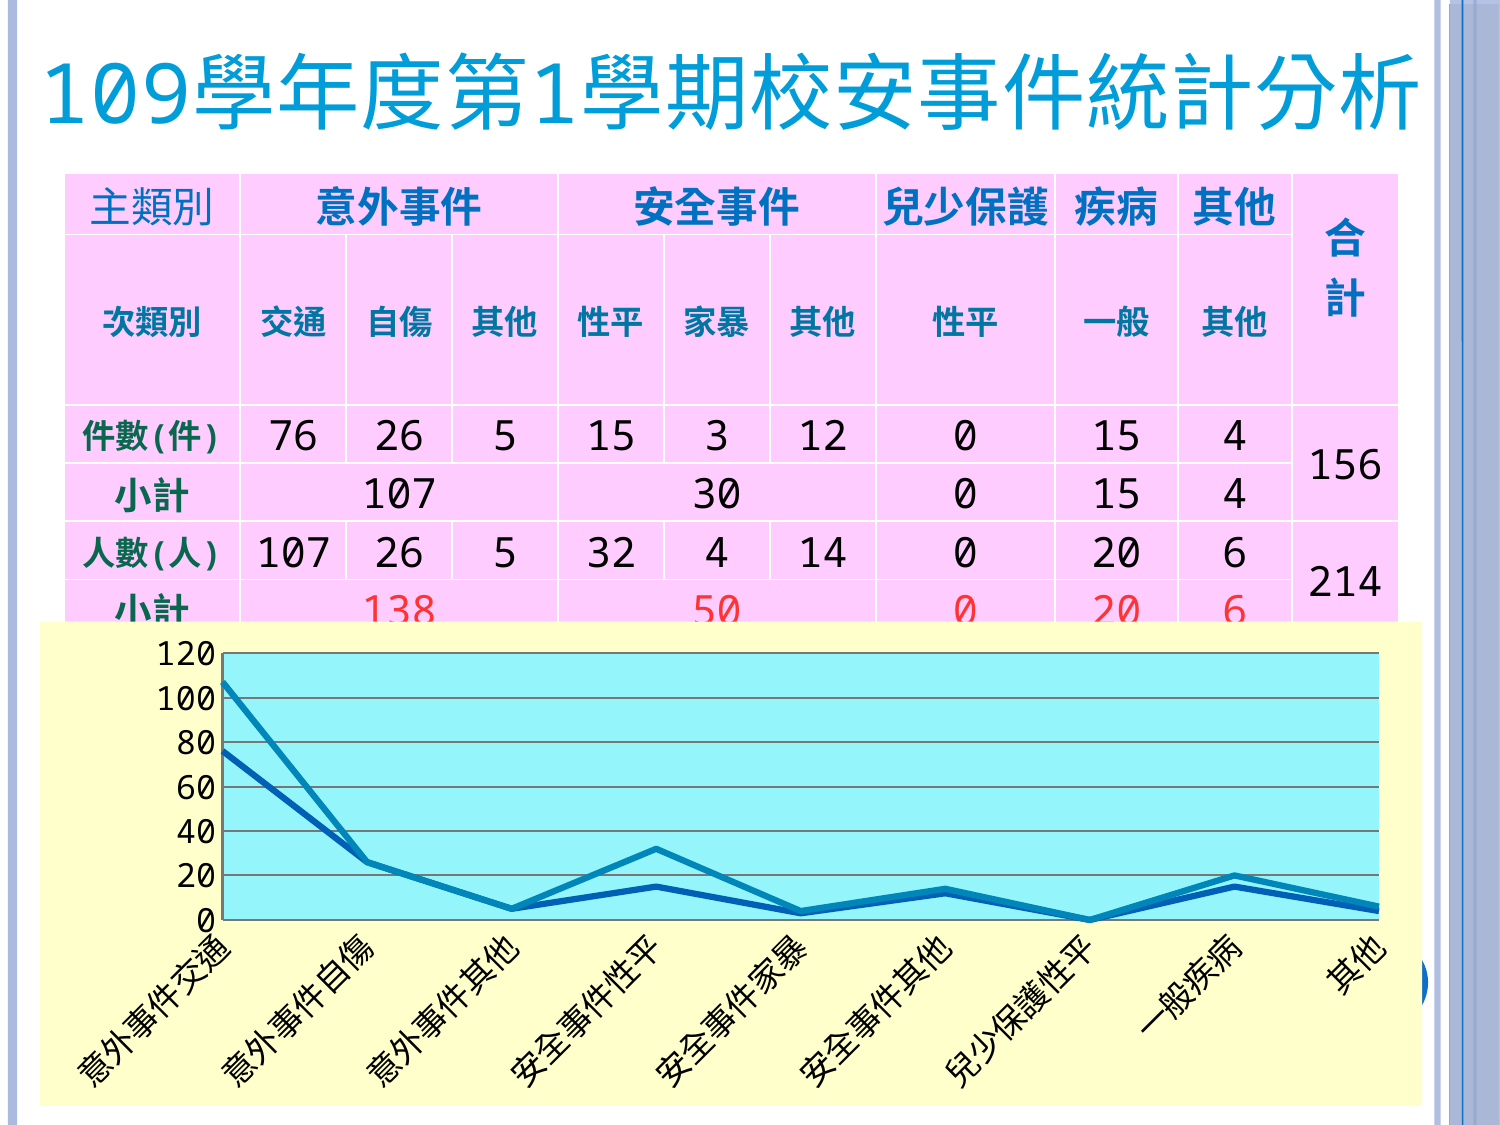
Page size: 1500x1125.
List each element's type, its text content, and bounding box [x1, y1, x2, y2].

table_header 主類別 [65, 174, 239, 234]
table_cell 50 [722, 598, 732, 616]
table_cell 其他 [453, 235, 557, 404]
table_cell 交通 [241, 235, 345, 404]
table_cell 26 [347, 406, 451, 462]
table_cell 小計 [65, 580, 239, 621]
table_cell 20 [1125, 604, 1135, 621]
table_cell 50 [559, 580, 875, 621]
text_box 109學年度第1學期校安事件統計分析 [24, 32, 1438, 148]
table_cell 6 [1228, 609, 1241, 621]
table_cell 0 [958, 598, 968, 616]
table_cell 20 [1056, 522, 1177, 579]
table_cell 20 [1056, 580, 1177, 621]
table_cell 107 [241, 522, 345, 579]
table_cell 0 [877, 522, 1054, 579]
table_cell 小計 [65, 464, 239, 520]
table_cell 一般 [1056, 235, 1177, 404]
table_cell 14 [771, 522, 875, 579]
table_cell 30 [559, 464, 875, 520]
chart [40, 621, 1423, 1106]
table_cell 0 [877, 580, 1054, 621]
table_cell 138 [418, 611, 429, 621]
table_header 合 計 [1293, 174, 1398, 404]
table_cell 214 [1293, 522, 1398, 621]
table_cell 15 [559, 406, 663, 462]
table_cell 6 [1179, 522, 1291, 579]
table_cell 其他 [771, 235, 875, 404]
table_cell 15 [1056, 464, 1177, 520]
table_cell 性平 [877, 235, 1054, 404]
table_cell 6 [1179, 580, 1291, 621]
table_cell 家暴 [665, 235, 769, 404]
table_cell 20 [1122, 598, 1132, 616]
table_header 意外事件 [241, 174, 557, 234]
table_header 疾病 [1056, 174, 1177, 234]
table_cell 5 [453, 522, 557, 579]
table_cell 4 [1179, 464, 1291, 520]
table_cell 4 [665, 522, 769, 579]
table_cell 0 [877, 406, 1054, 462]
table_cell 0 [961, 604, 971, 621]
table_cell 156 [1293, 406, 1398, 520]
table_cell 4 [1179, 406, 1291, 462]
table_cell 50 [725, 604, 735, 621]
table_header 安全事件 [559, 174, 875, 234]
table_cell 76 [241, 406, 345, 462]
table_cell 3 [665, 406, 769, 462]
table_cell 26 [347, 522, 451, 579]
table_cell 0 [877, 464, 1054, 520]
table_cell 138 [241, 580, 557, 621]
table_cell 107 [241, 464, 557, 520]
table_cell 人數(人) [65, 522, 239, 579]
table_cell 次類別 [65, 235, 239, 404]
table_cell 5 [453, 406, 557, 462]
table_cell 性平 [559, 235, 663, 404]
table_cell 自傷 [347, 235, 451, 404]
table_header 兒少保護 [877, 174, 1054, 234]
table_cell 32 [559, 522, 663, 579]
table_cell 件數(件) [65, 406, 239, 462]
table_cell 12 [771, 406, 875, 462]
table_cell 138 [418, 598, 429, 608]
table_cell 15 [1056, 406, 1177, 462]
table_cell 其他 [1179, 235, 1291, 404]
table_header 其他 [1179, 174, 1291, 234]
